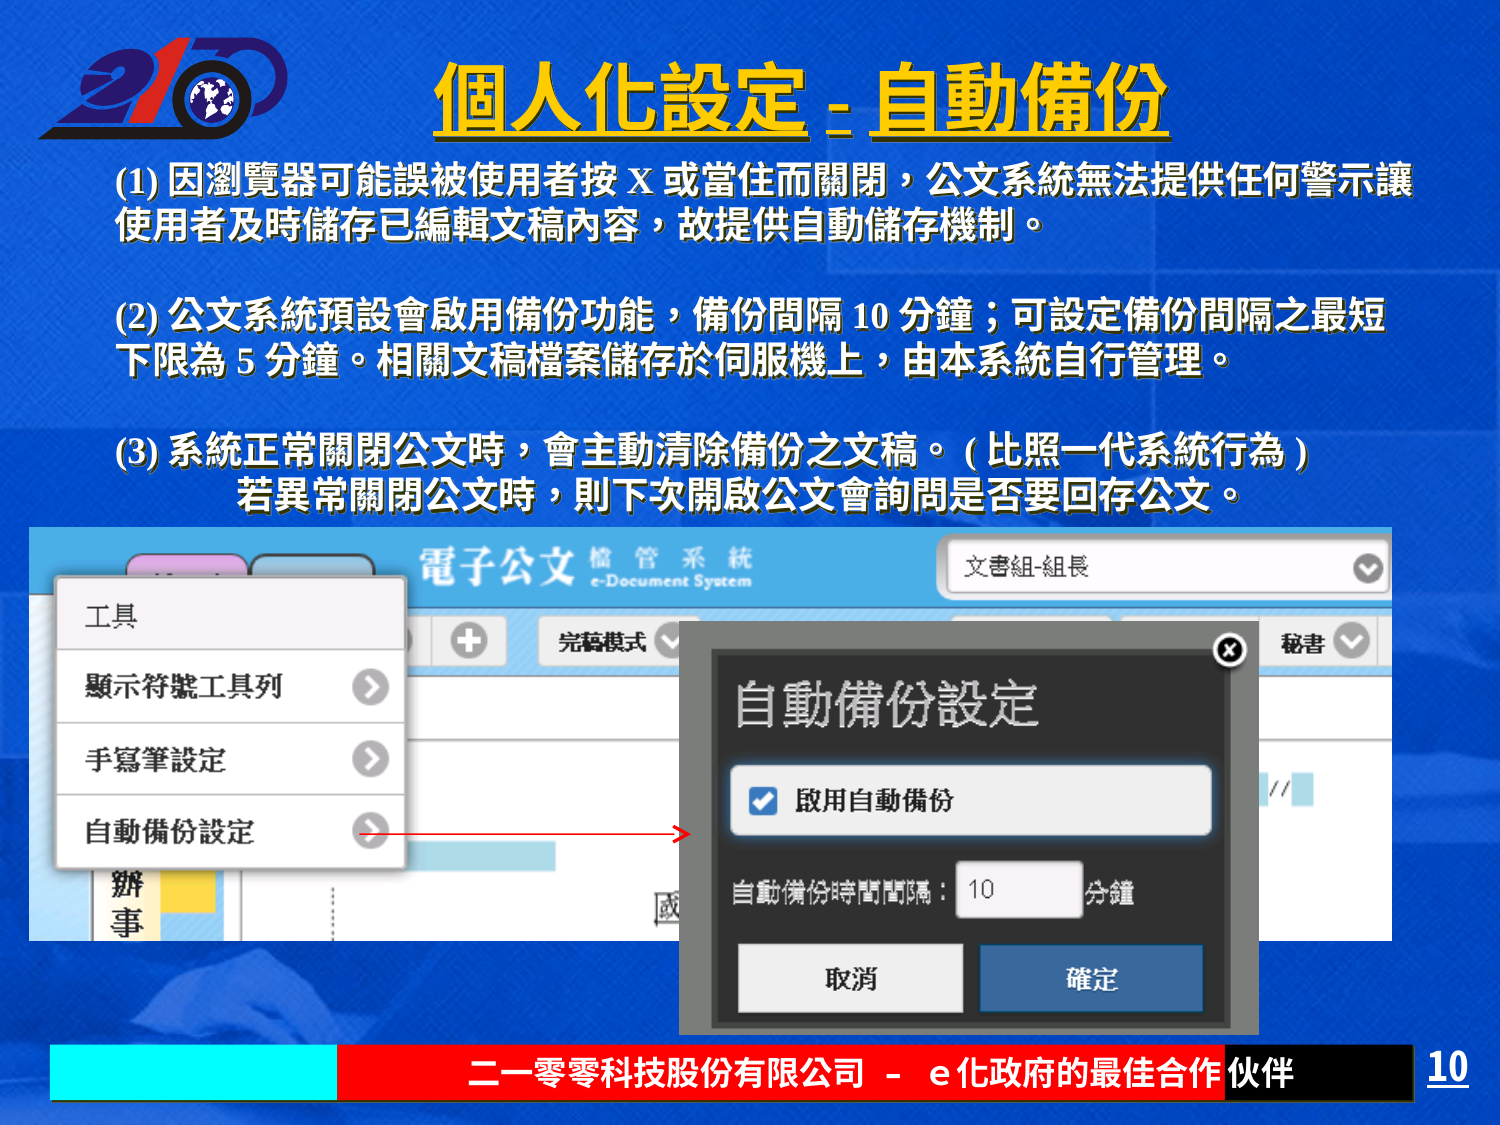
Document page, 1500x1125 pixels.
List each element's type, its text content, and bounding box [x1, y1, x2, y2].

picture [0, 0, 1500, 1125]
text_box 個人化設定-自動備份 [418, 42, 1185, 149]
text_box (1)因瀏覽器可能誤被使用者按X或當住而關閉，公文系統無法提供任何警示讓使用者及時儲存已編輯文稿內容，故提供自動儲存機制。 (2)公文系統預設會啟用備份功能，備份間隔10分鐘；可設定備份間隔之最短下限為5分鐘。相關文稿檔案儲存於伺服機上，由本系統自行管理。 (3)系統正常關閉公文時，會主動清除備份之文稿。(比照一代系統行為) 若異常關閉公文時，則下次開啟公文會詢問是否要回存公文。 [100, 148, 1436, 525]
